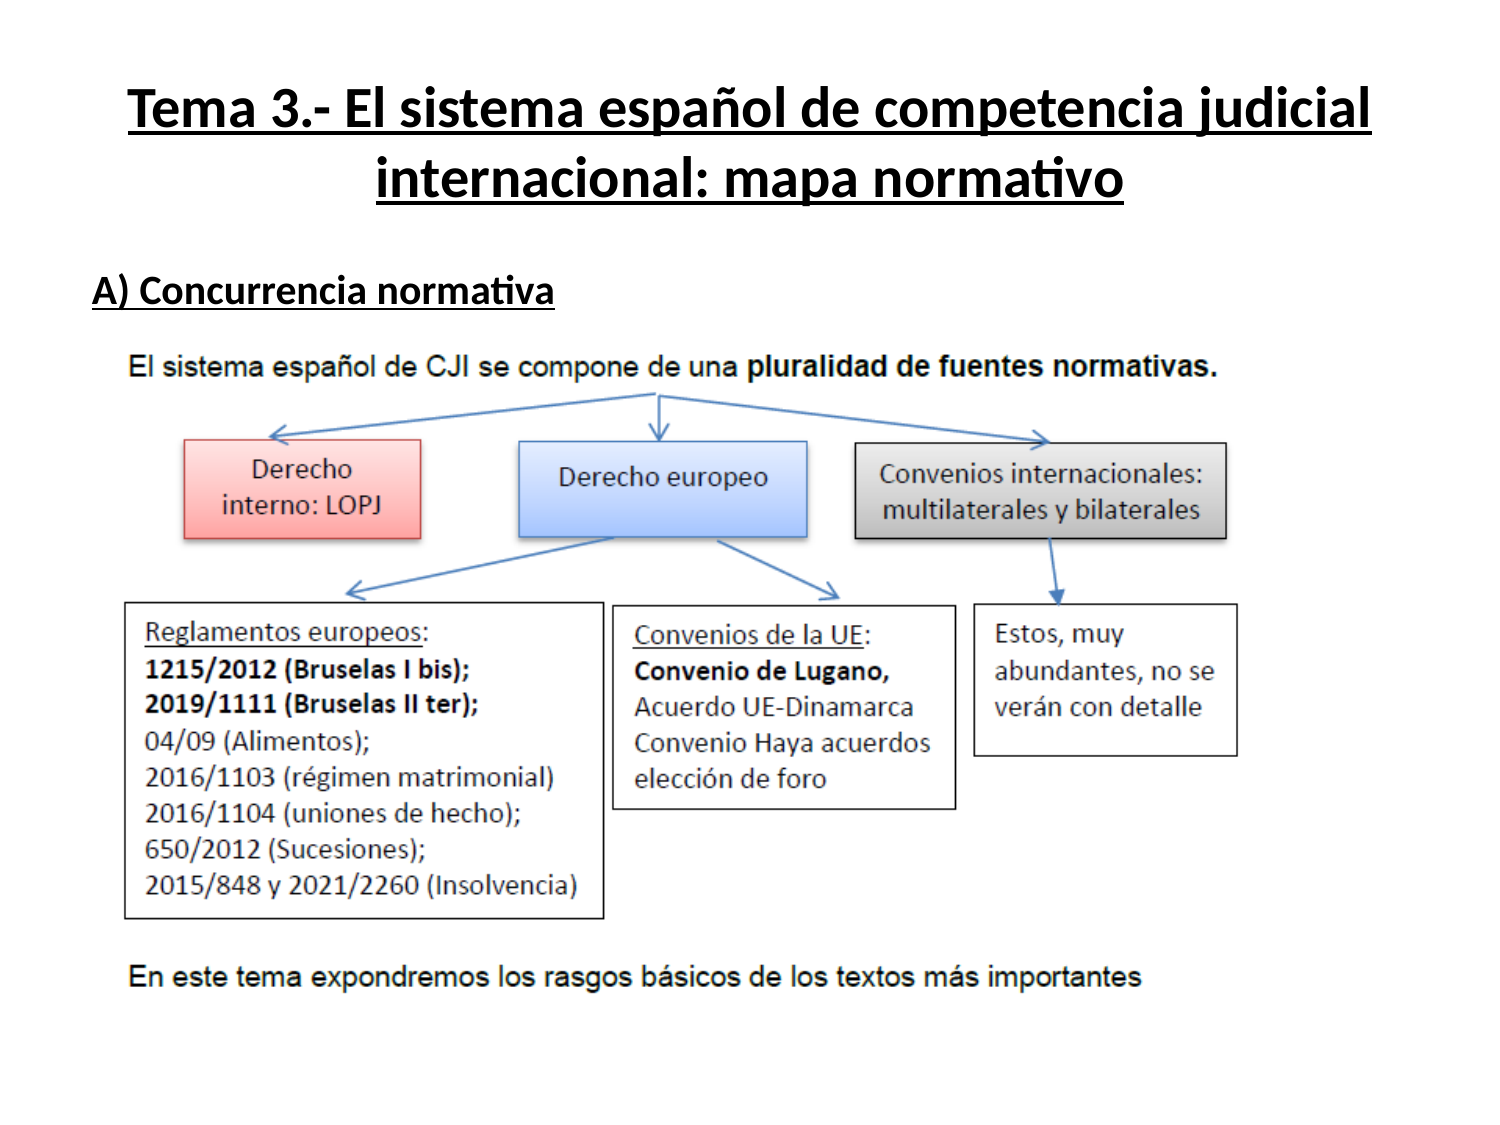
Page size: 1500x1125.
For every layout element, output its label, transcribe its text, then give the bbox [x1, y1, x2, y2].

title Tema 3.- El sistema español de competencia judicial internacional: mapa normativo [75, 45, 1426, 233]
picture [101, 344, 1260, 1012]
list A) Concurrencia normativa [76, 255, 1427, 998]
